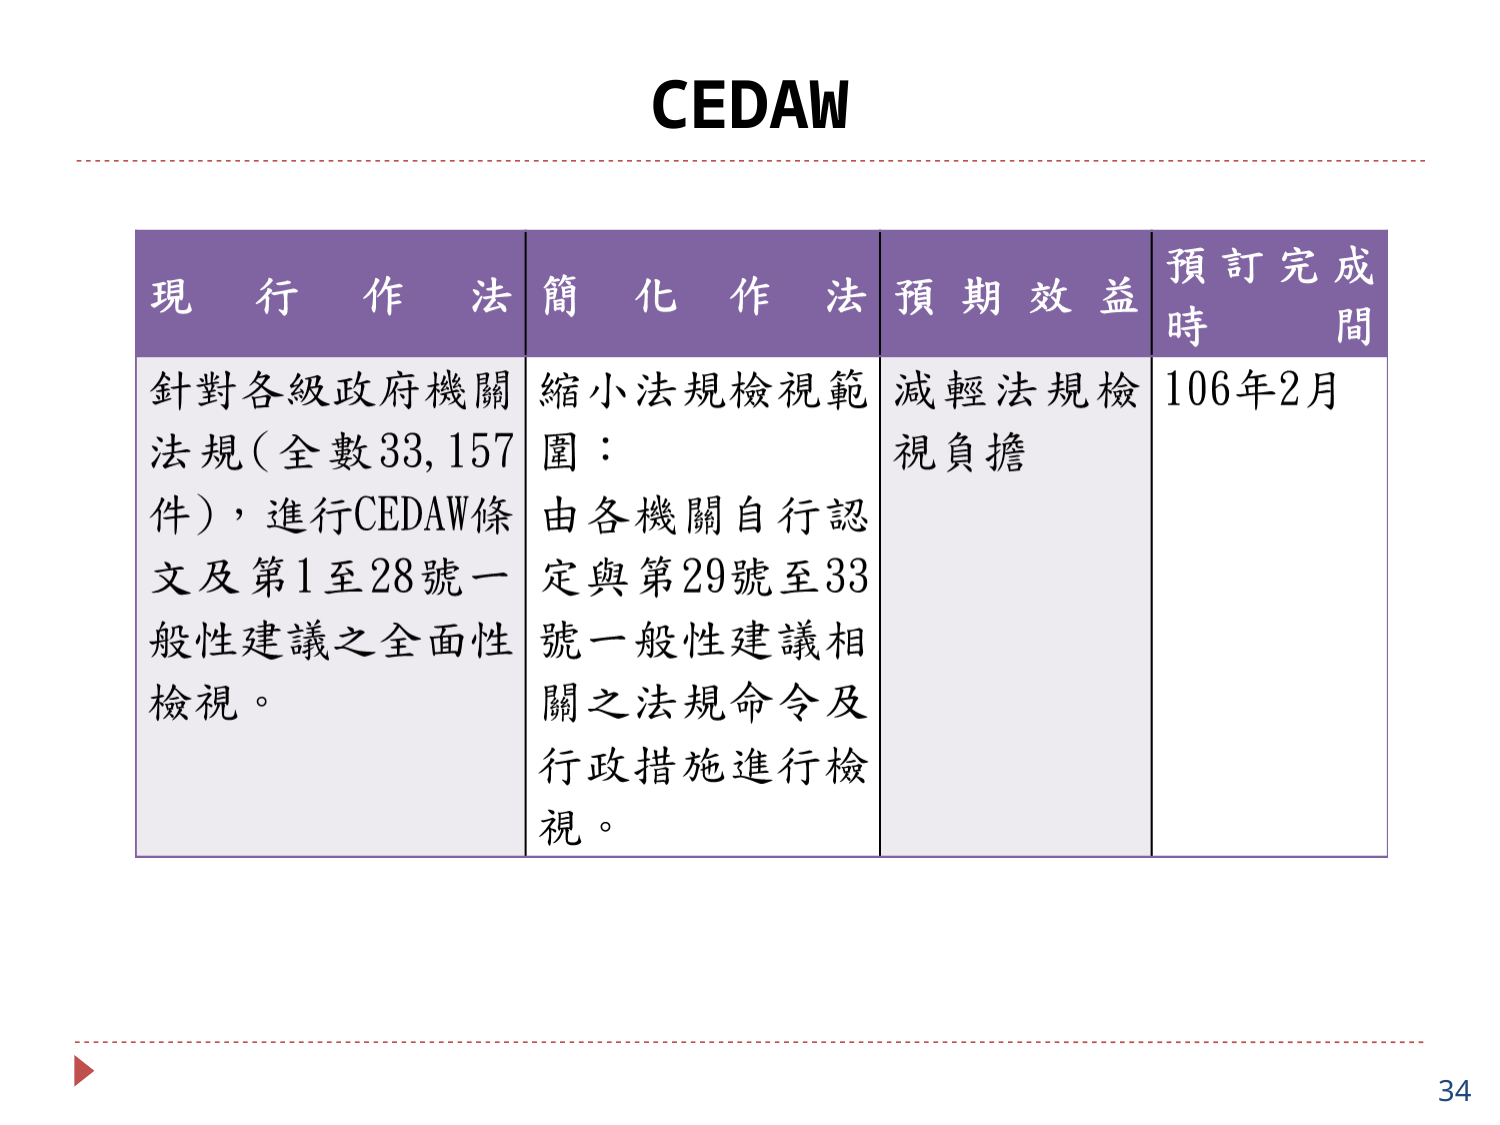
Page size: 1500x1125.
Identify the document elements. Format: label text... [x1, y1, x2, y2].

title CEDAW [75, 24, 1426, 150]
picture [135, 220, 1388, 879]
text_box 34 [1423, 1065, 1500, 1125]
